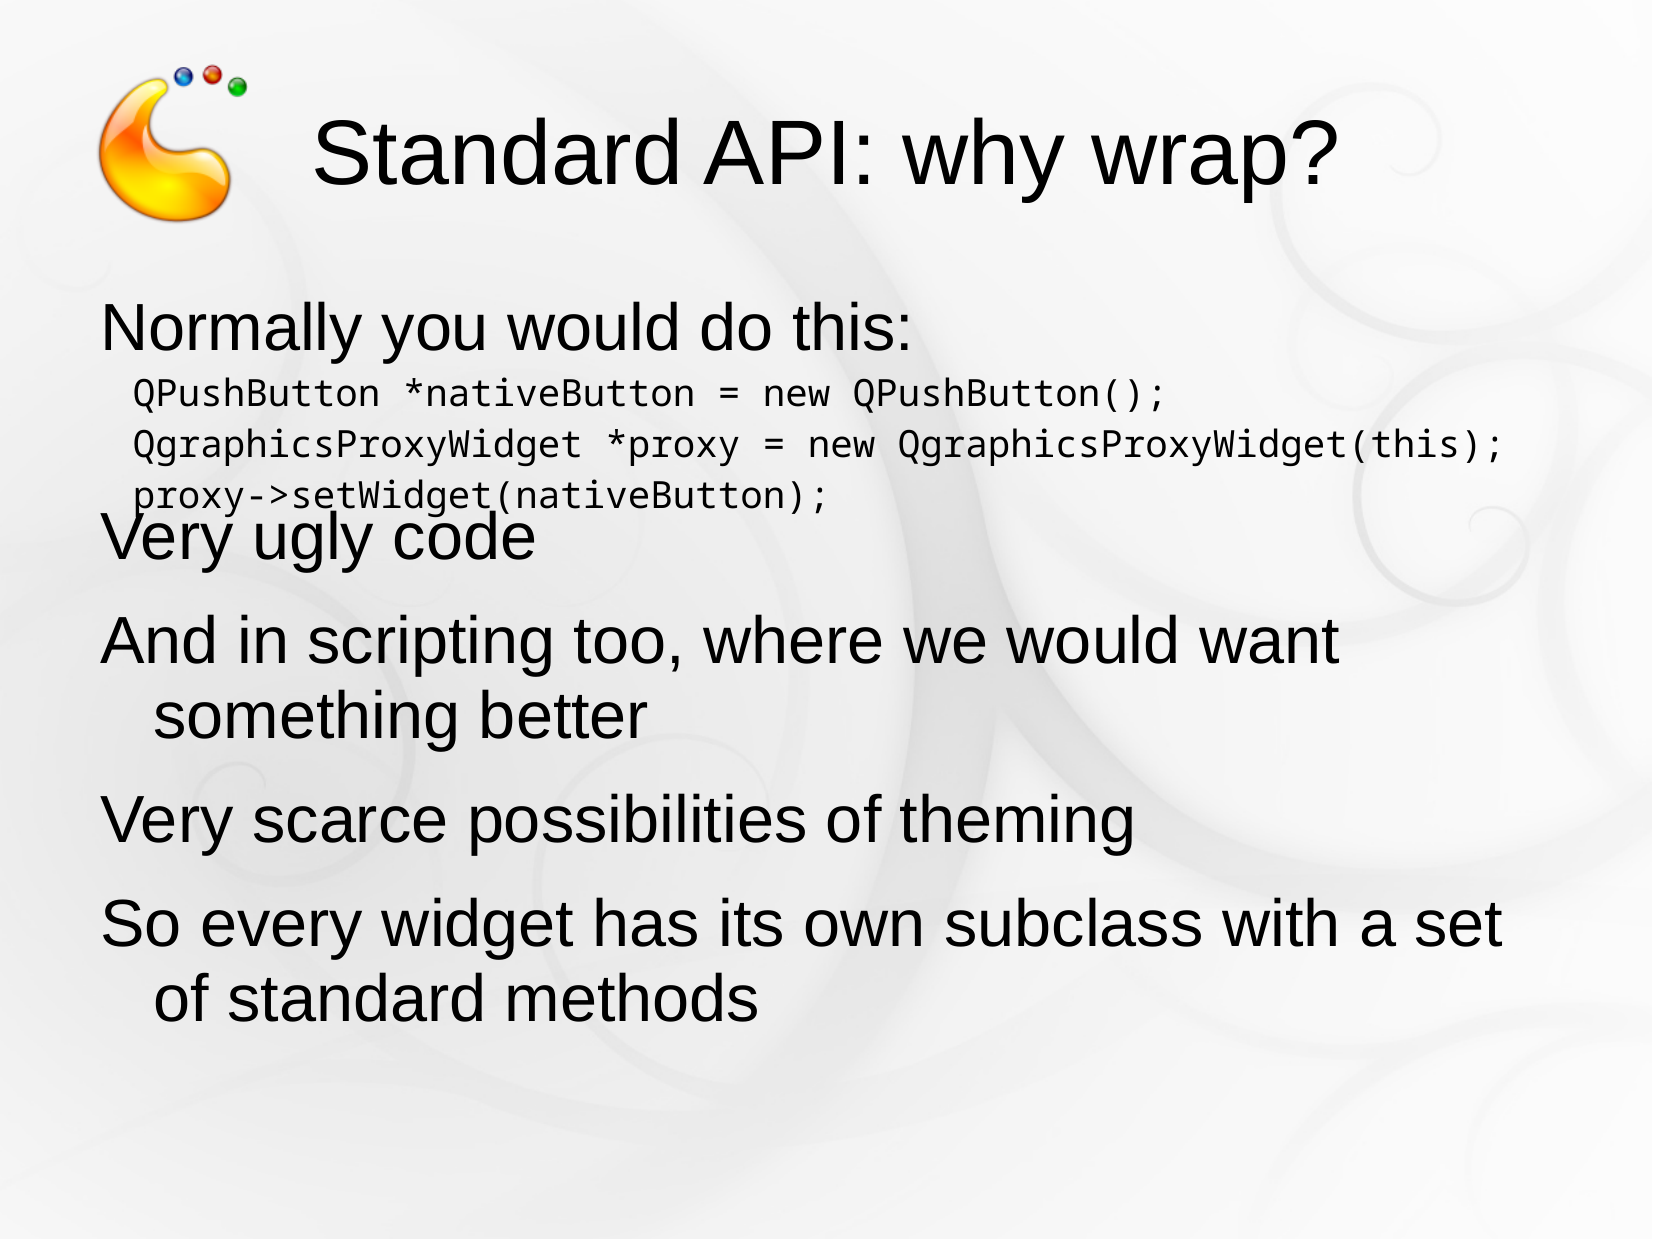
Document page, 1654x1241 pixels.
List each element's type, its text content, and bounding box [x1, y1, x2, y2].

list Normally you would do this: Very ugly code And in scripting too, where we would want something better Very scarce possibilities of theming So every widget has its own subclass with a set of standard methods [82, 290, 1571, 1094]
title Standard API: why wrap? [82, 56, 1571, 250]
text_box QPushButton *nativeButton = new QPushButton(); QgraphicsProxyWidget *proxy = new QgraphicsProxyWidget(this); proxy->setWidget(nativeButton); [118, 358, 1536, 502]
